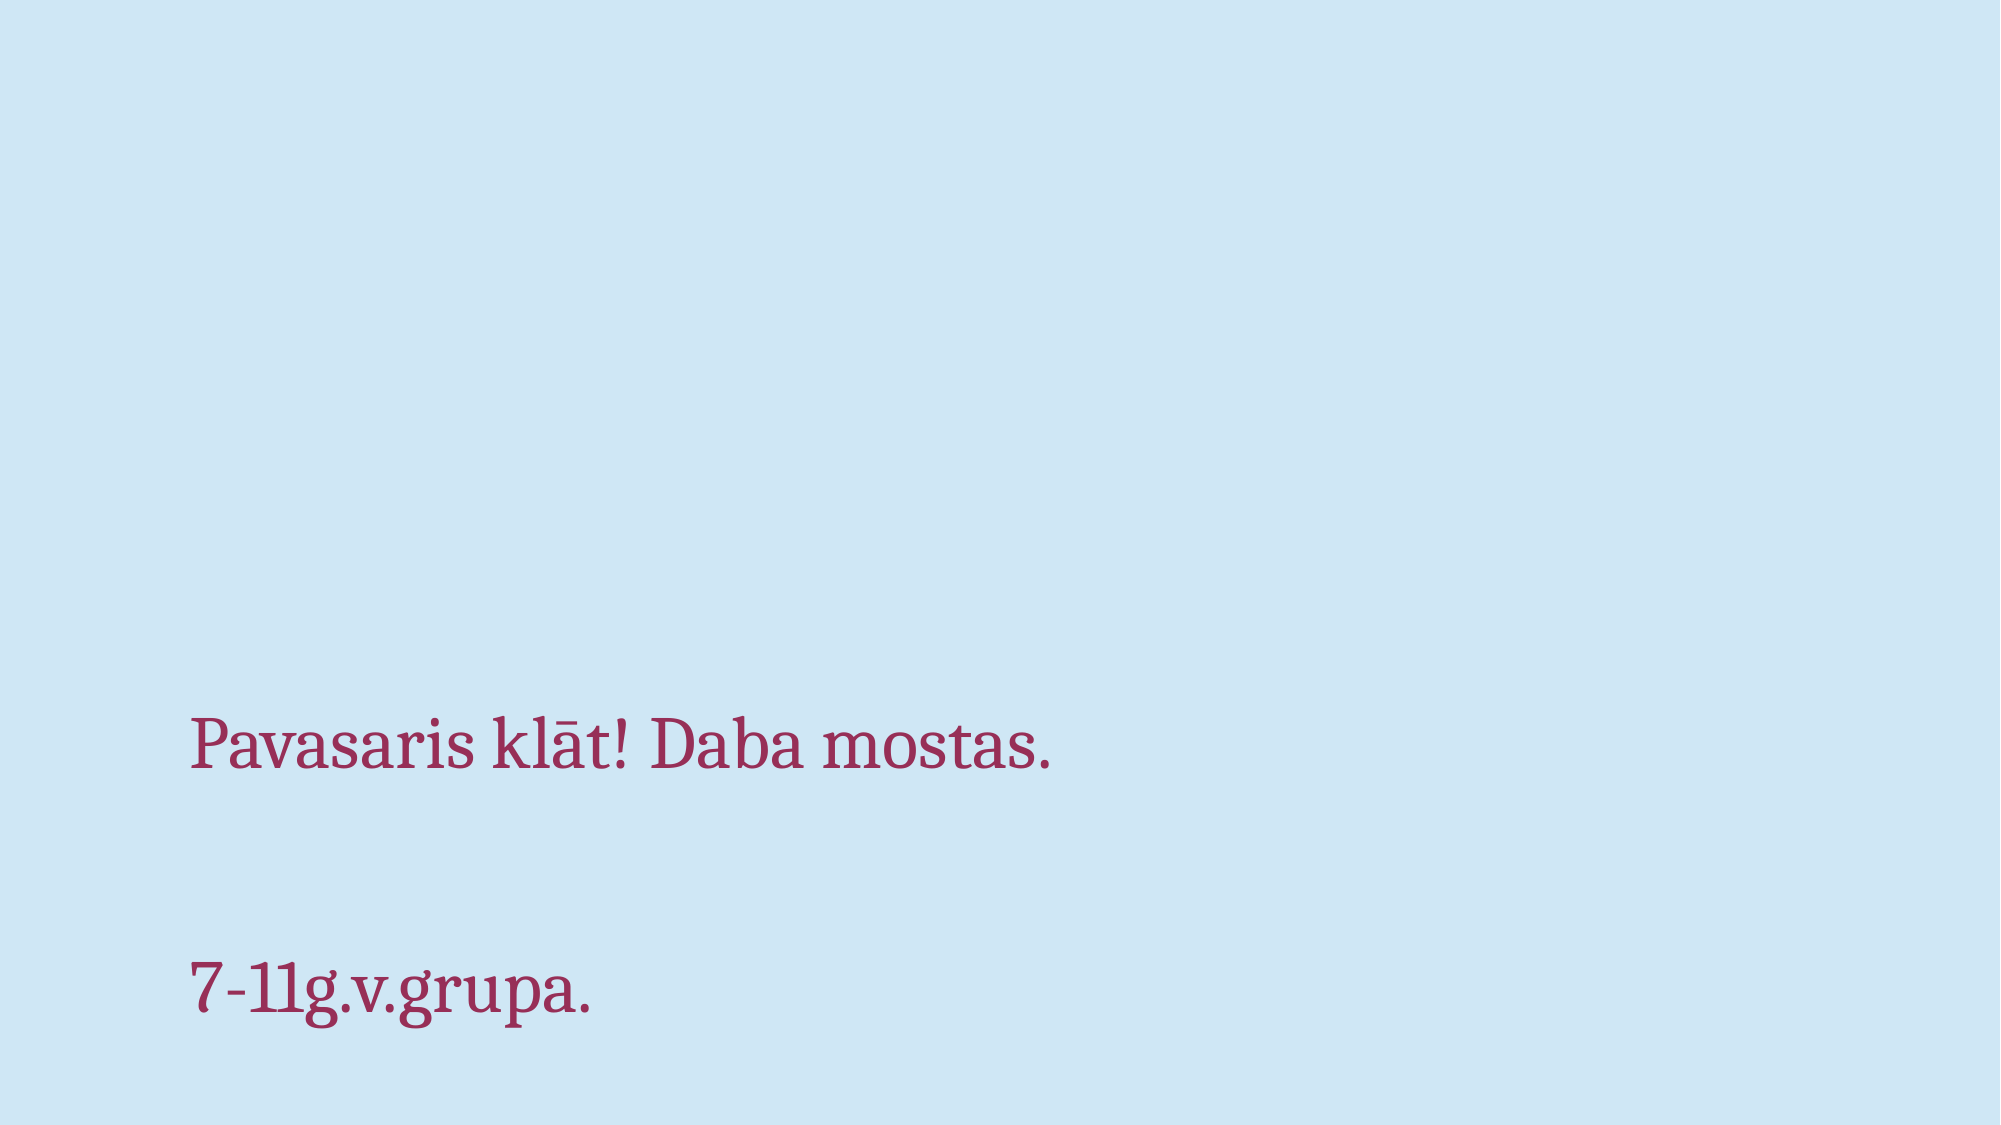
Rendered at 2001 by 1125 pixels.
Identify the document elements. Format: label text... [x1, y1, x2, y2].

title Pavasaris klāt! Daba mostas. [174, 696, 1600, 937]
subtitle 7-11g.v.grupa. [174, 940, 1600, 1013]
